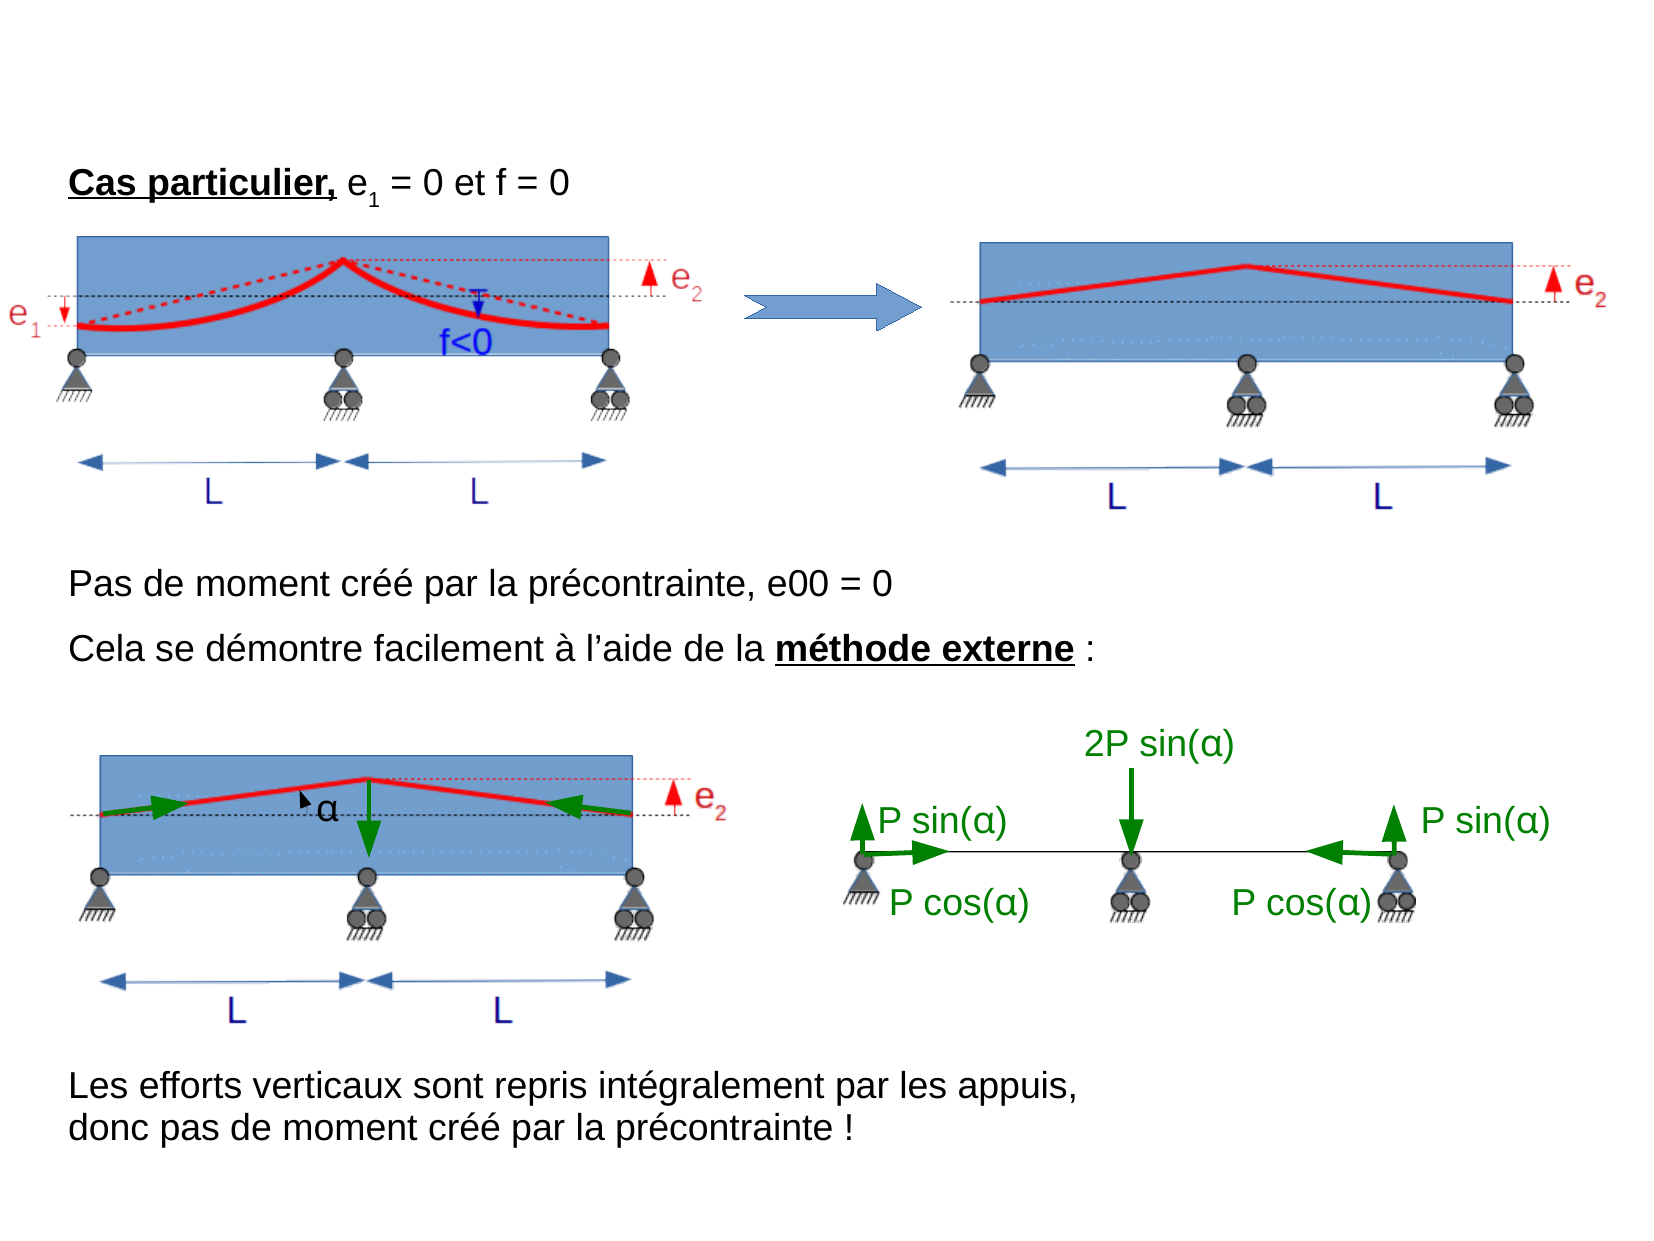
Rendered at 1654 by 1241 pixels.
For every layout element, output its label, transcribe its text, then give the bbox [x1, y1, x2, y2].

text_box [744, 283, 922, 331]
text_box P cos(α) [874, 868, 1058, 926]
text_box α [301, 773, 355, 826]
text_box Pas de moment créé par la précontrainte, e00 = 0 [53, 555, 1028, 612]
text_box P sin(α) [862, 785, 1046, 843]
text_box P sin(α) [1405, 785, 1589, 843]
text_box Cas particulier, e1 = 0 et f = 0 [53, 153, 603, 262]
text_box Les efforts verticaux sont repris intégralement par les appuis, donc pas de moment créé par la précontrainte ! [53, 1057, 1123, 1157]
text_box P cos(α) [1216, 868, 1400, 926]
picture [950, 242, 1631, 525]
text_box 2P sin(α) [1069, 708, 1253, 767]
picture [843, 851, 1416, 923]
text_box Cela se démontre facilement à l’aide de la méthode externe : [53, 620, 1123, 686]
picture [0, 236, 727, 520]
picture [70, 755, 751, 1039]
